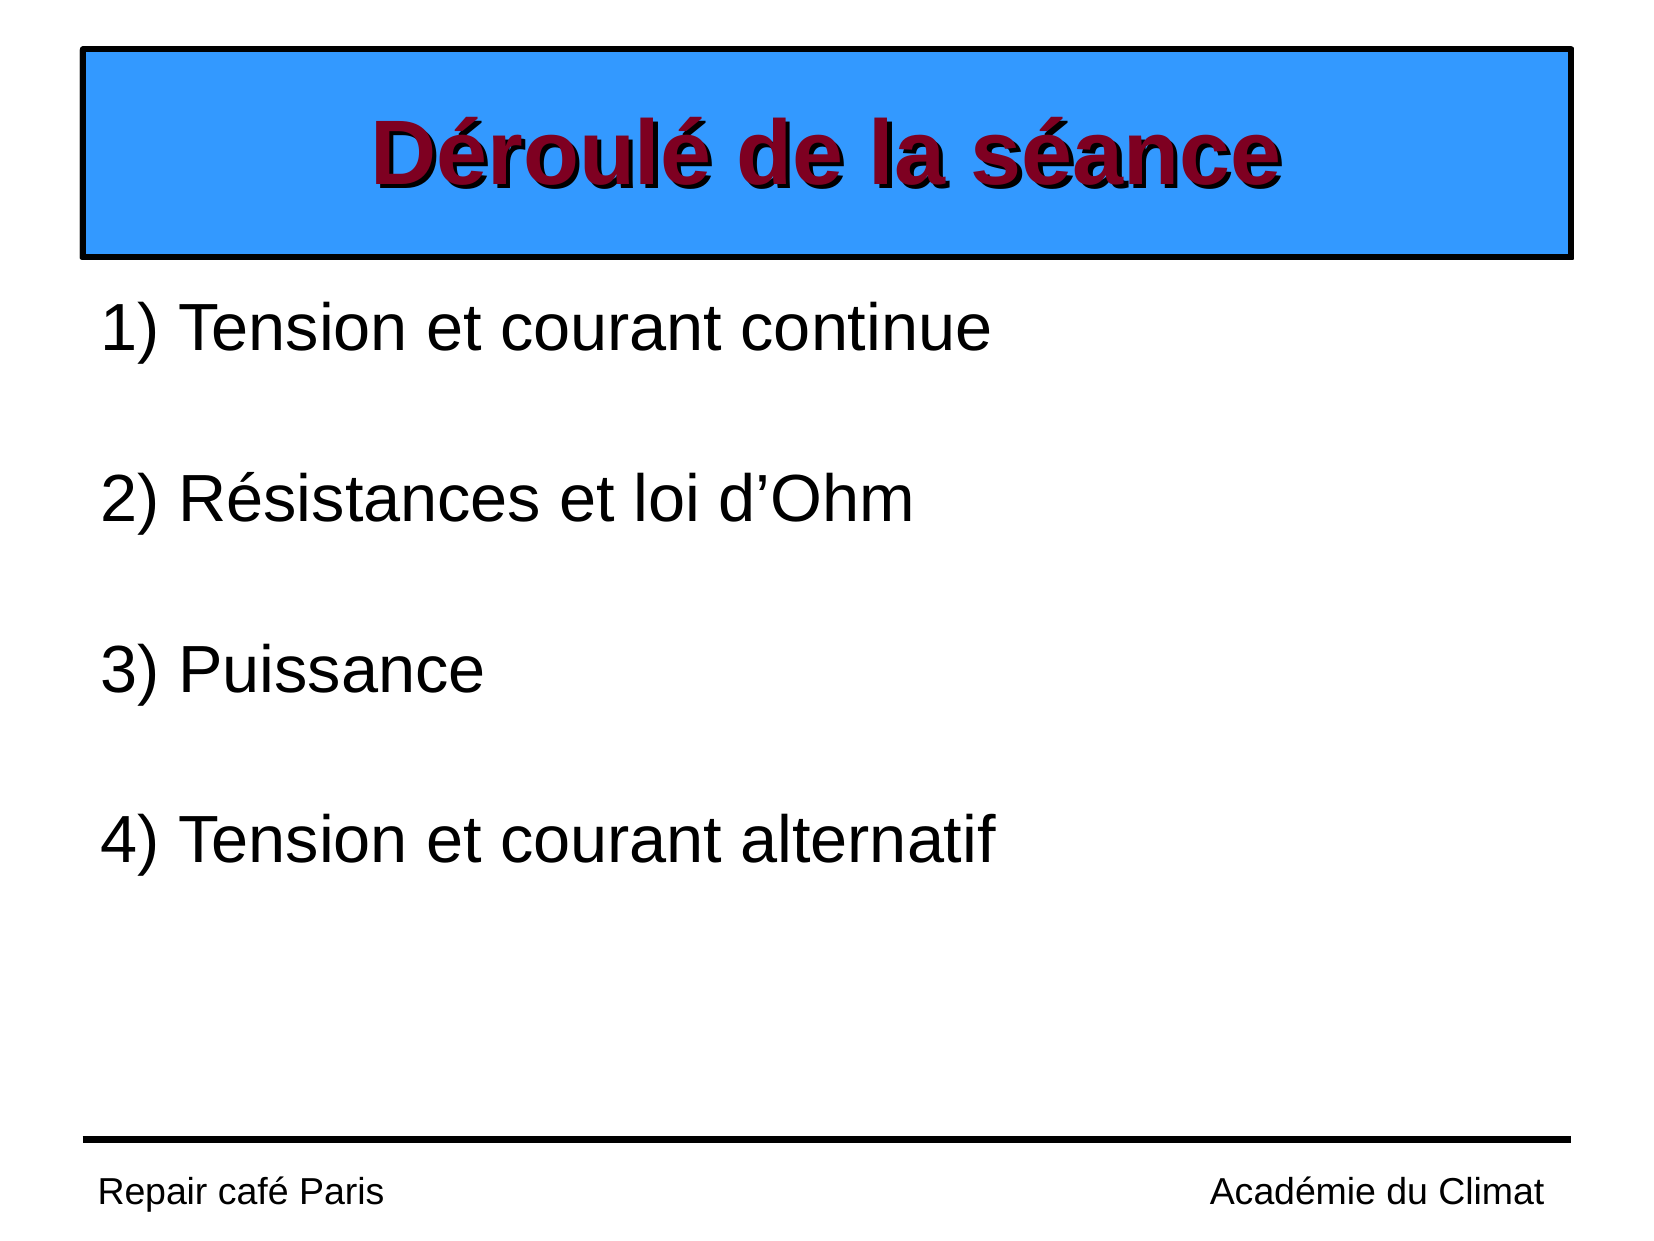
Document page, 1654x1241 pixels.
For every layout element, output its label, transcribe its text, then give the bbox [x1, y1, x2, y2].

title Déroulé de la séance [82, 49, 1571, 257]
text_box Repair café Paris Académie du Climat [82, 1163, 1571, 1220]
list Tension et courant continue Résistances et loi d’Ohm Puissance Tension et courant alternatif [82, 290, 1571, 1123]
